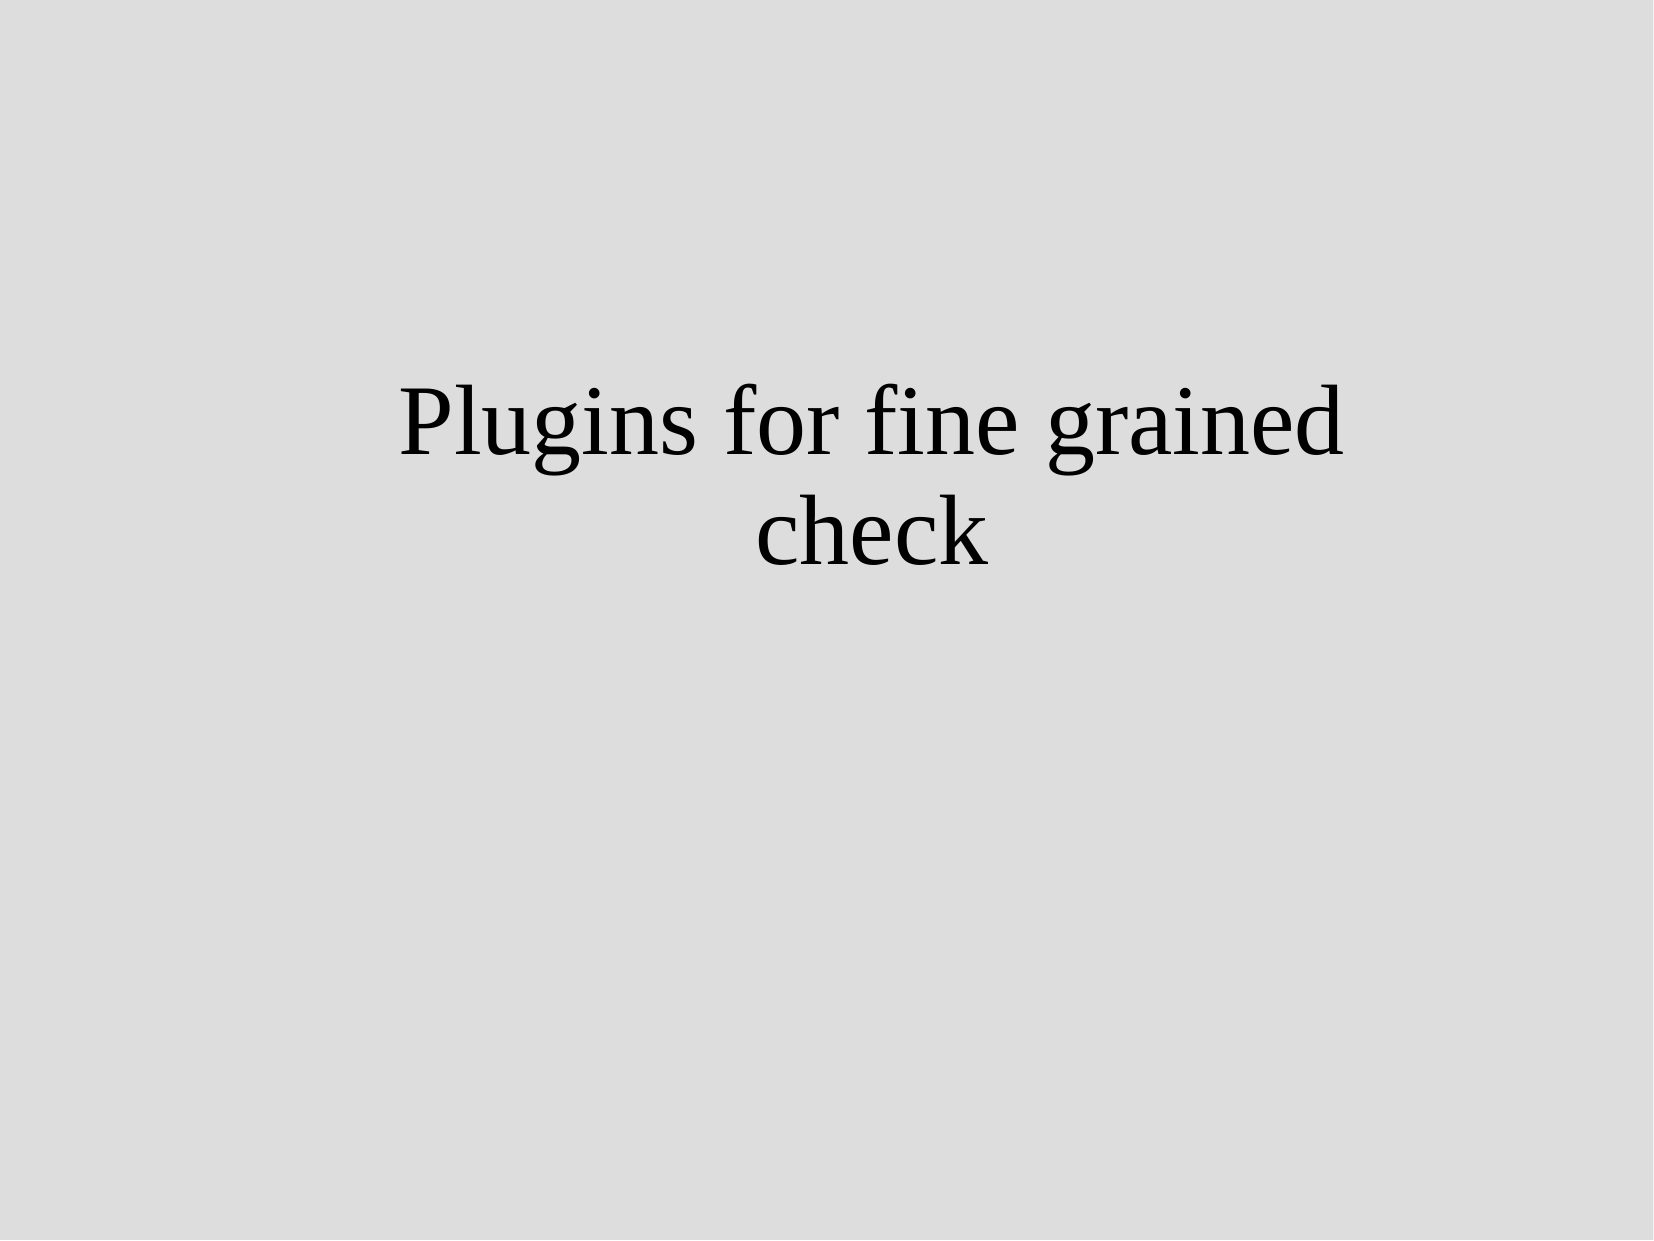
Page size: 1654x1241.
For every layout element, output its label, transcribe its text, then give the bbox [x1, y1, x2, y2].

subtitle [82, 49, 1571, 1010]
text_box Plugins for fine grained check [271, 357, 1473, 595]
